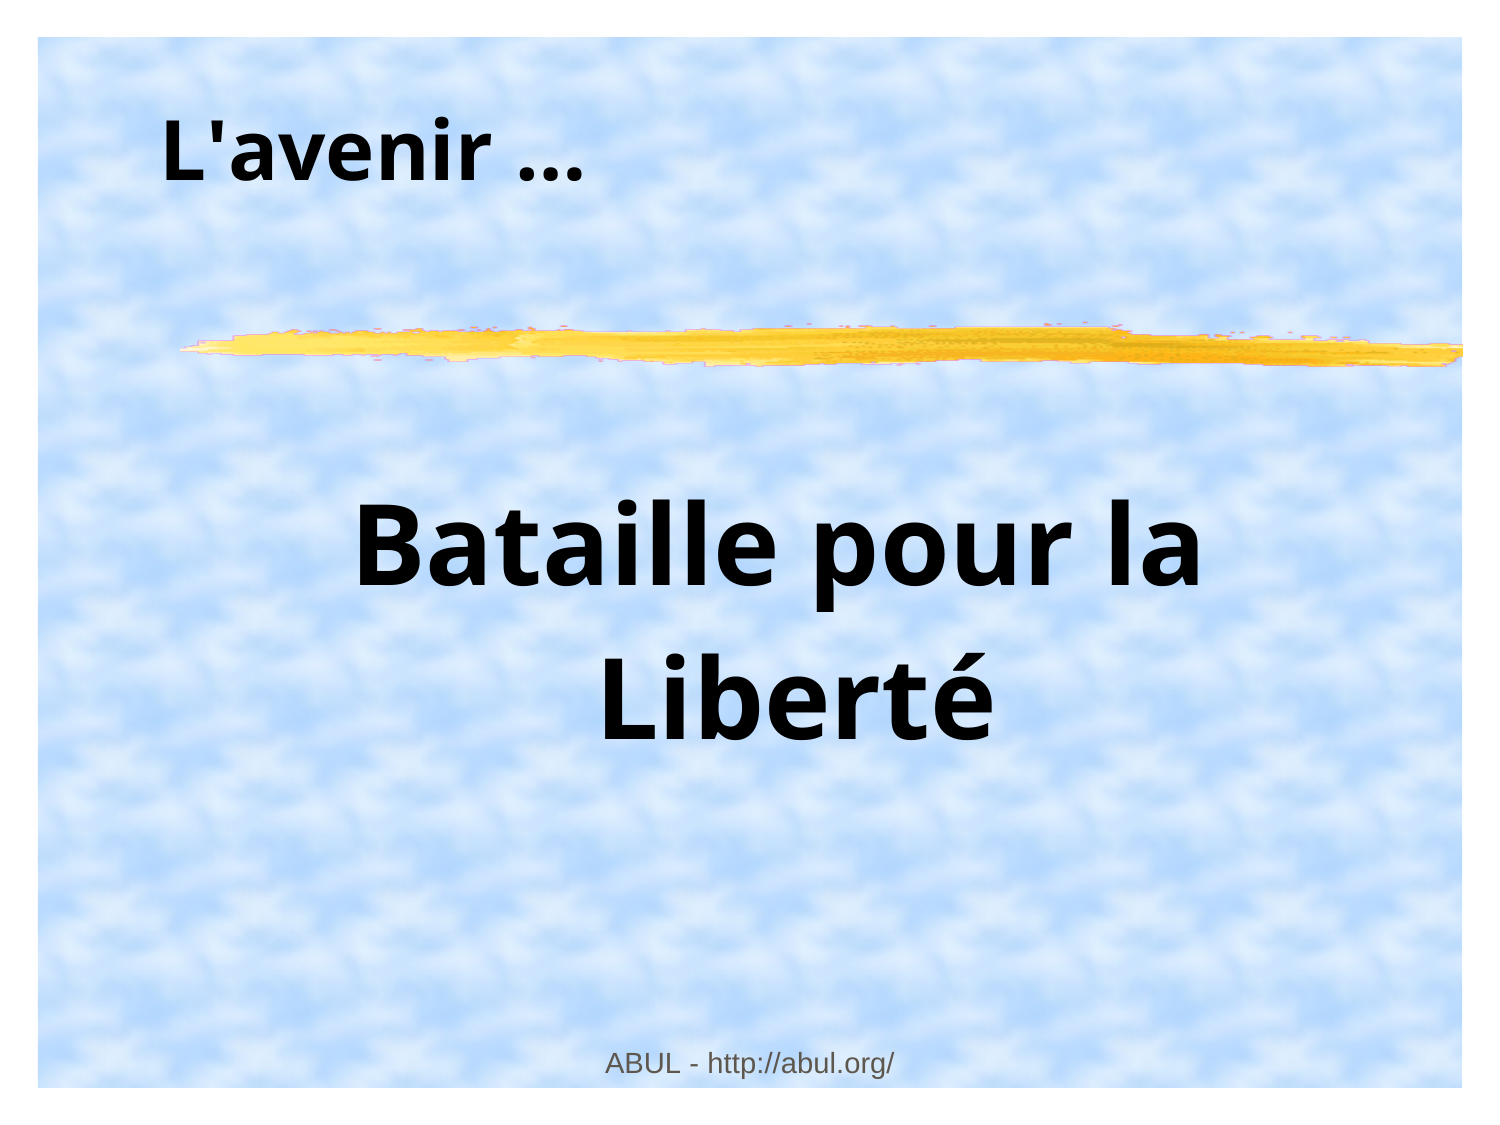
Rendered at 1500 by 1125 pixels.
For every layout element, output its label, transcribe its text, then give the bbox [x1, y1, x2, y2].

subtitle Bataille pour la Liberté [261, 466, 1261, 772]
title L'avenir … [144, 60, 1356, 236]
picture [37, 37, 1463, 1088]
